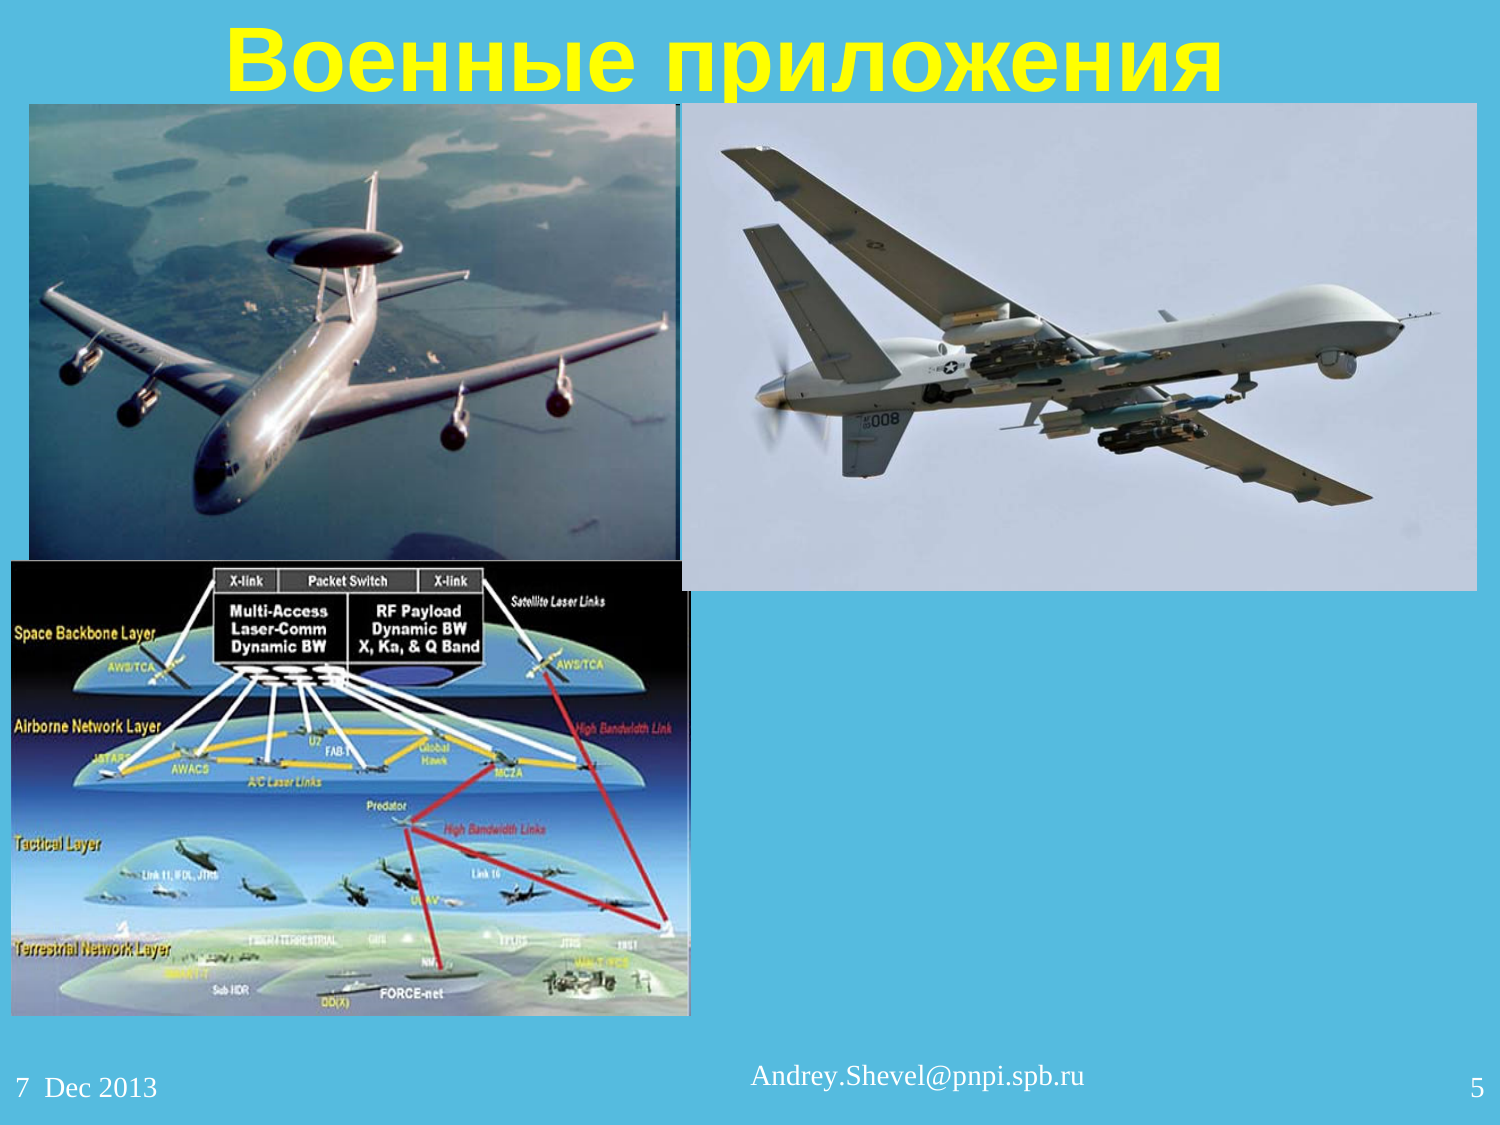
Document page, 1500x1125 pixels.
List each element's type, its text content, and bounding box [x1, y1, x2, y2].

picture [11, 103, 1477, 1016]
title Военные приложения [88, 0, 1364, 119]
